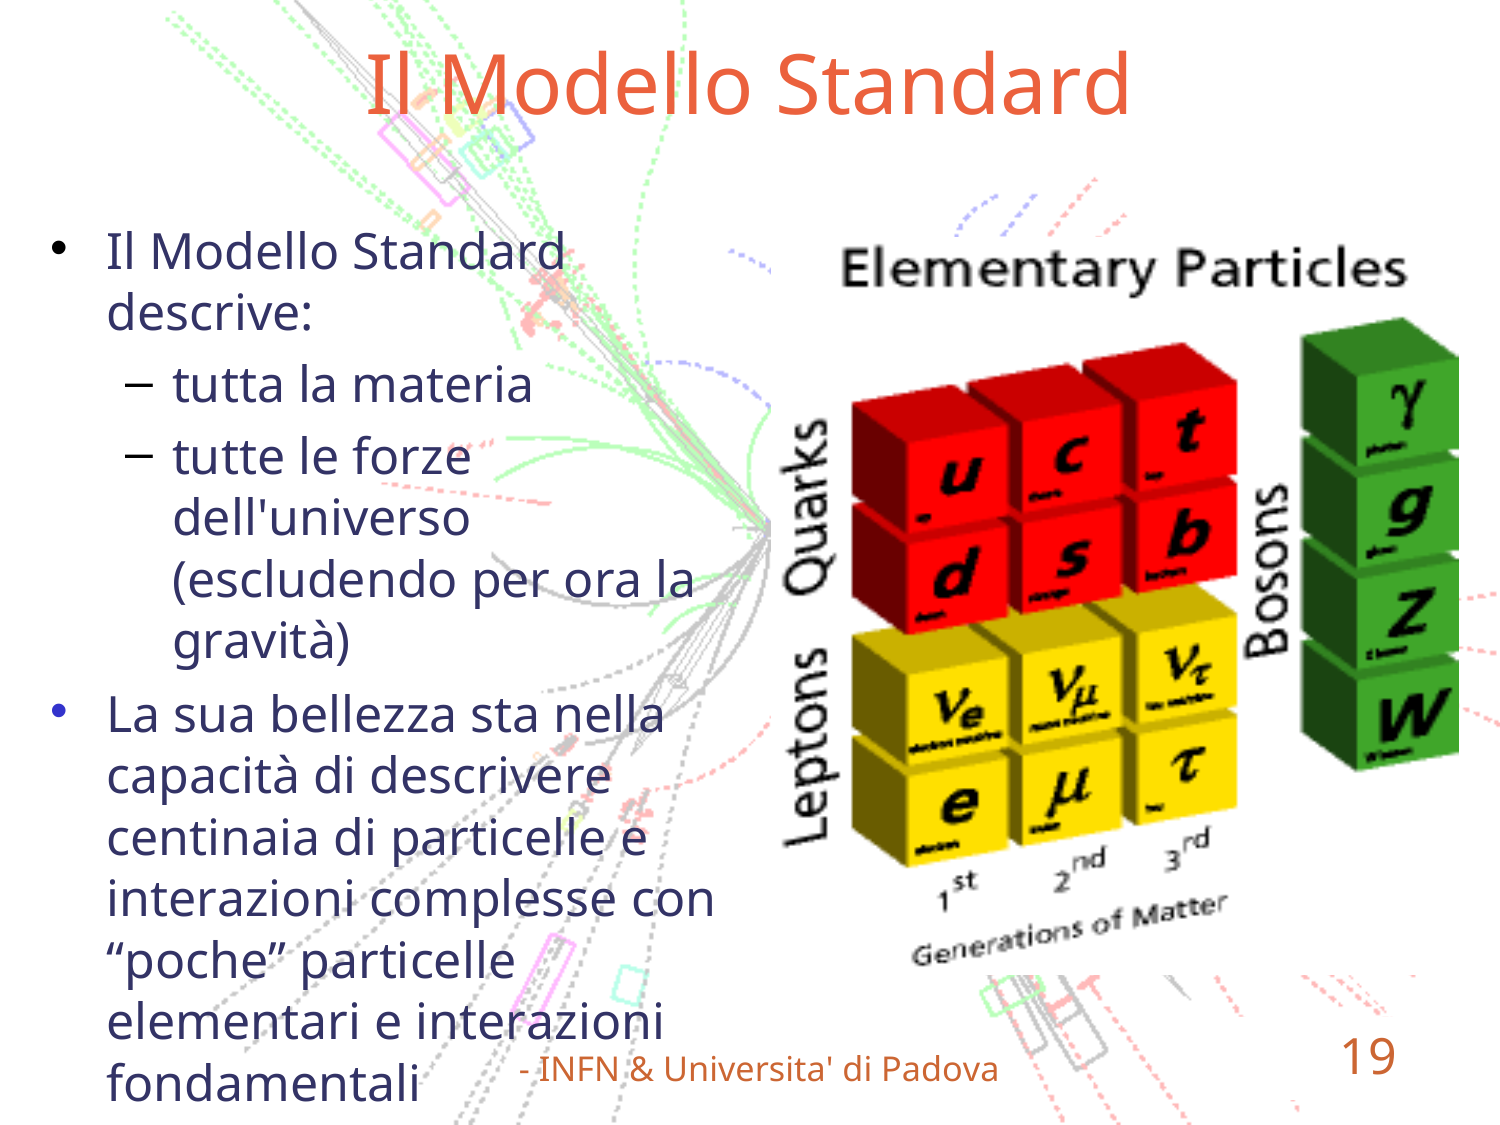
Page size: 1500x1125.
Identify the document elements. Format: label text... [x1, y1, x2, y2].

picture [0, 189, 1500, 1125]
title Il Modello Standard [0, 0, 1500, 189]
list Il Modello Standard descrive: tutta la materia tutte le forze dell'universo (escludendo per ora la gravità) La sua bellezza sta nella capacità di descrivere centinaia di particelle e interazioni complesse con “poche” particelle elementari e interazioni fondamentali [35, 212, 774, 1034]
